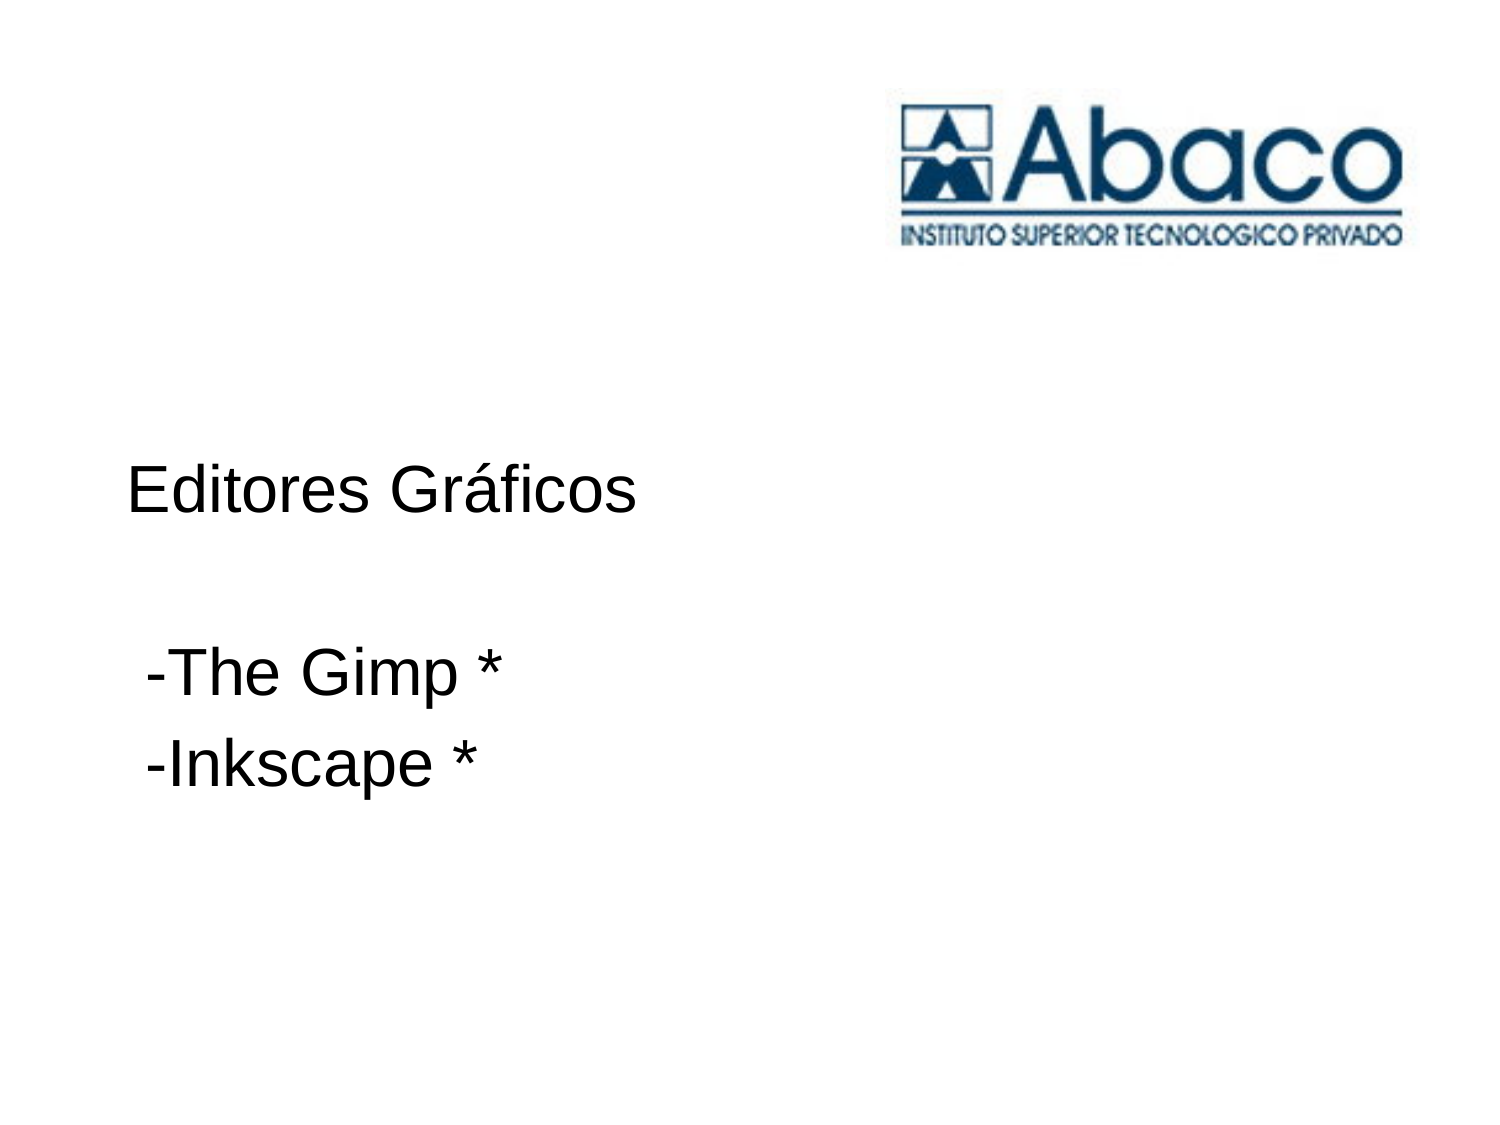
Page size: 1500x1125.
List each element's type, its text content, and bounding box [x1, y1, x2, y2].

picture [885, 88, 1420, 266]
list Editores Gráficos -The Gimp * -Inkscape * [75, 444, 1426, 1006]
